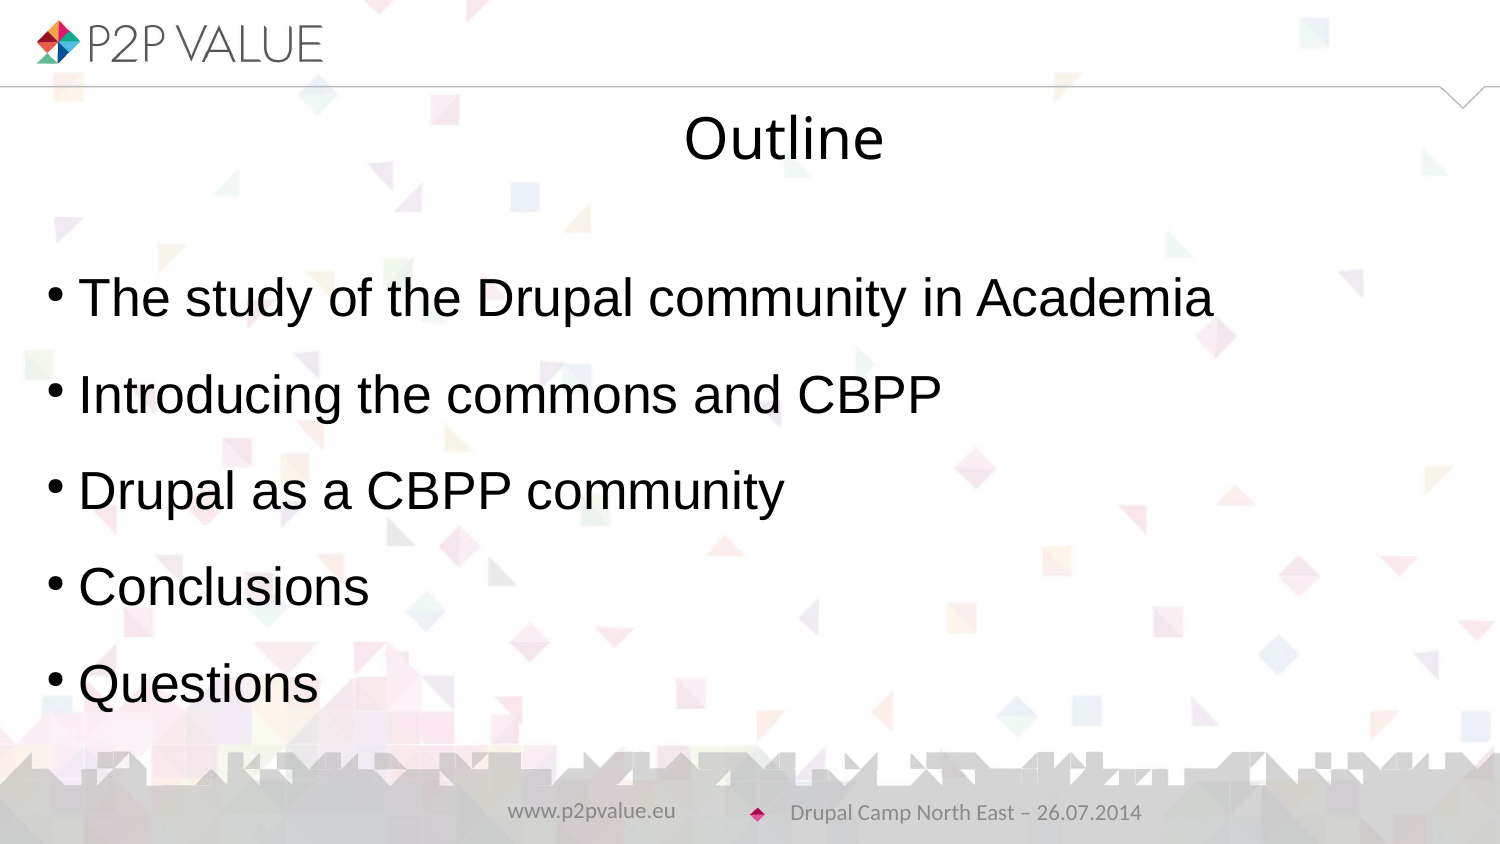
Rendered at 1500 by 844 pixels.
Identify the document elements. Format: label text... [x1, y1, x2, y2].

picture [0, 0, 1500, 844]
subtitle The study of the Drupal community in Academia Introducing the commons and CBPP Drupal as a CBPP community Conclusions Questions [32, 224, 1500, 721]
text_box www.p2pvalue.eu [501, 789, 720, 829]
title Outline [324, 92, 1246, 181]
text_box Drupal Camp North East – 26.07.2014 [777, 788, 1470, 834]
